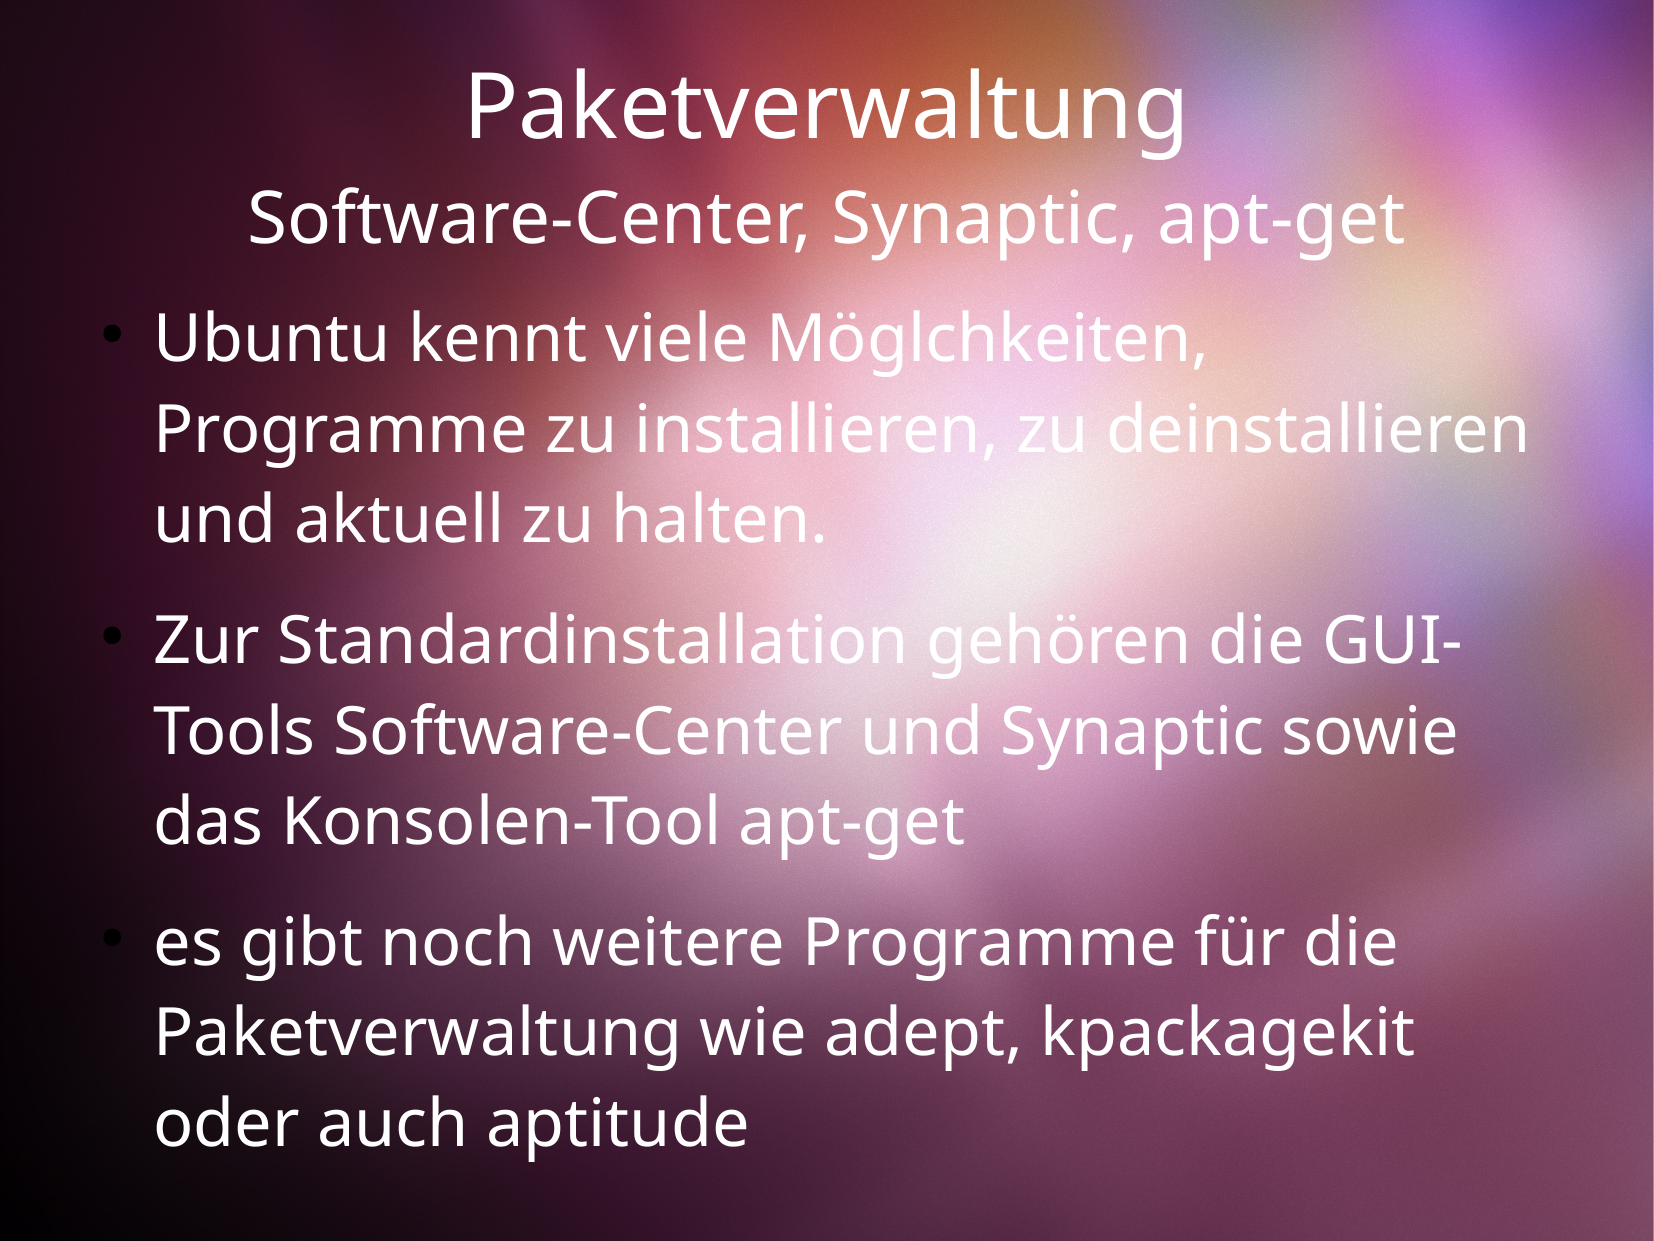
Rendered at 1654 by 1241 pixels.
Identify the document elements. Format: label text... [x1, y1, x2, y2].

picture [0, 0, 1654, 1241]
title Paketverwaltung Software-Center, Synaptic, apt-get [82, 49, 1571, 257]
list Ubuntu kennt viele Möglchkeiten, Programme zu installieren, zu deinstallieren und aktuell zu halten. Zur Standardinstallation gehören die GUI-Tools Software-Center und Synaptic sowie das Konsolen-Tool apt-get es gibt noch weitere Programme für die Paketverwaltung wie adept, kpackagekit oder auch aptitude [82, 290, 1571, 1109]
